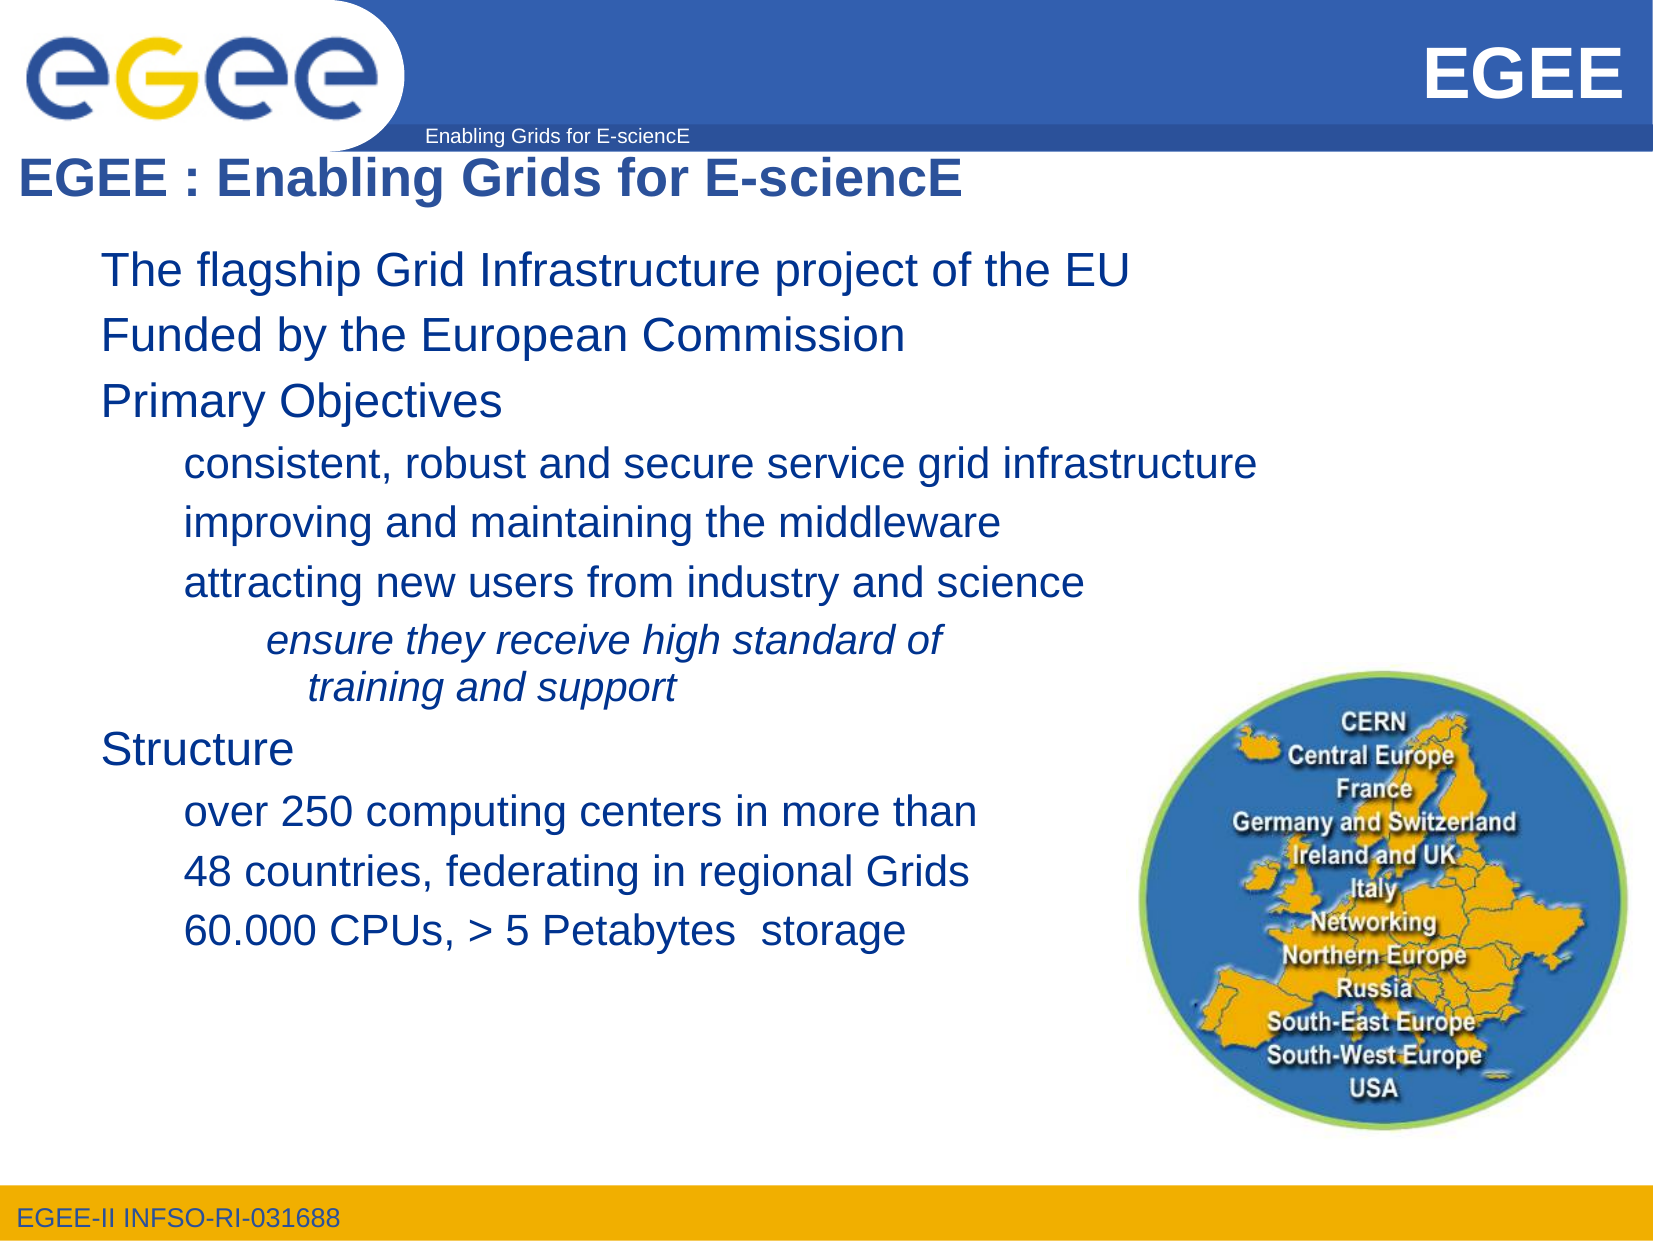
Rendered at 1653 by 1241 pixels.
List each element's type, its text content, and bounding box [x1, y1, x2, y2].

list EGEE : Enabling Grids for E-sciencE The flagship Grid Infrastructure project of the EU Funded by the European Commission Primary Objectives consistent, robust and secure service grid infrastructure improving and maintaining the middleware attracting new users from industry and science ensure they receive high standard of training and support Structure over 250 computing centers in more than 48 countries, federating in regional Grids 60.000 CPUs, > 5 Petabytes storage [18, 149, 1506, 1052]
picture [1126, 662, 1641, 1146]
title EGEE [407, 31, 1626, 118]
picture [20, 33, 385, 123]
